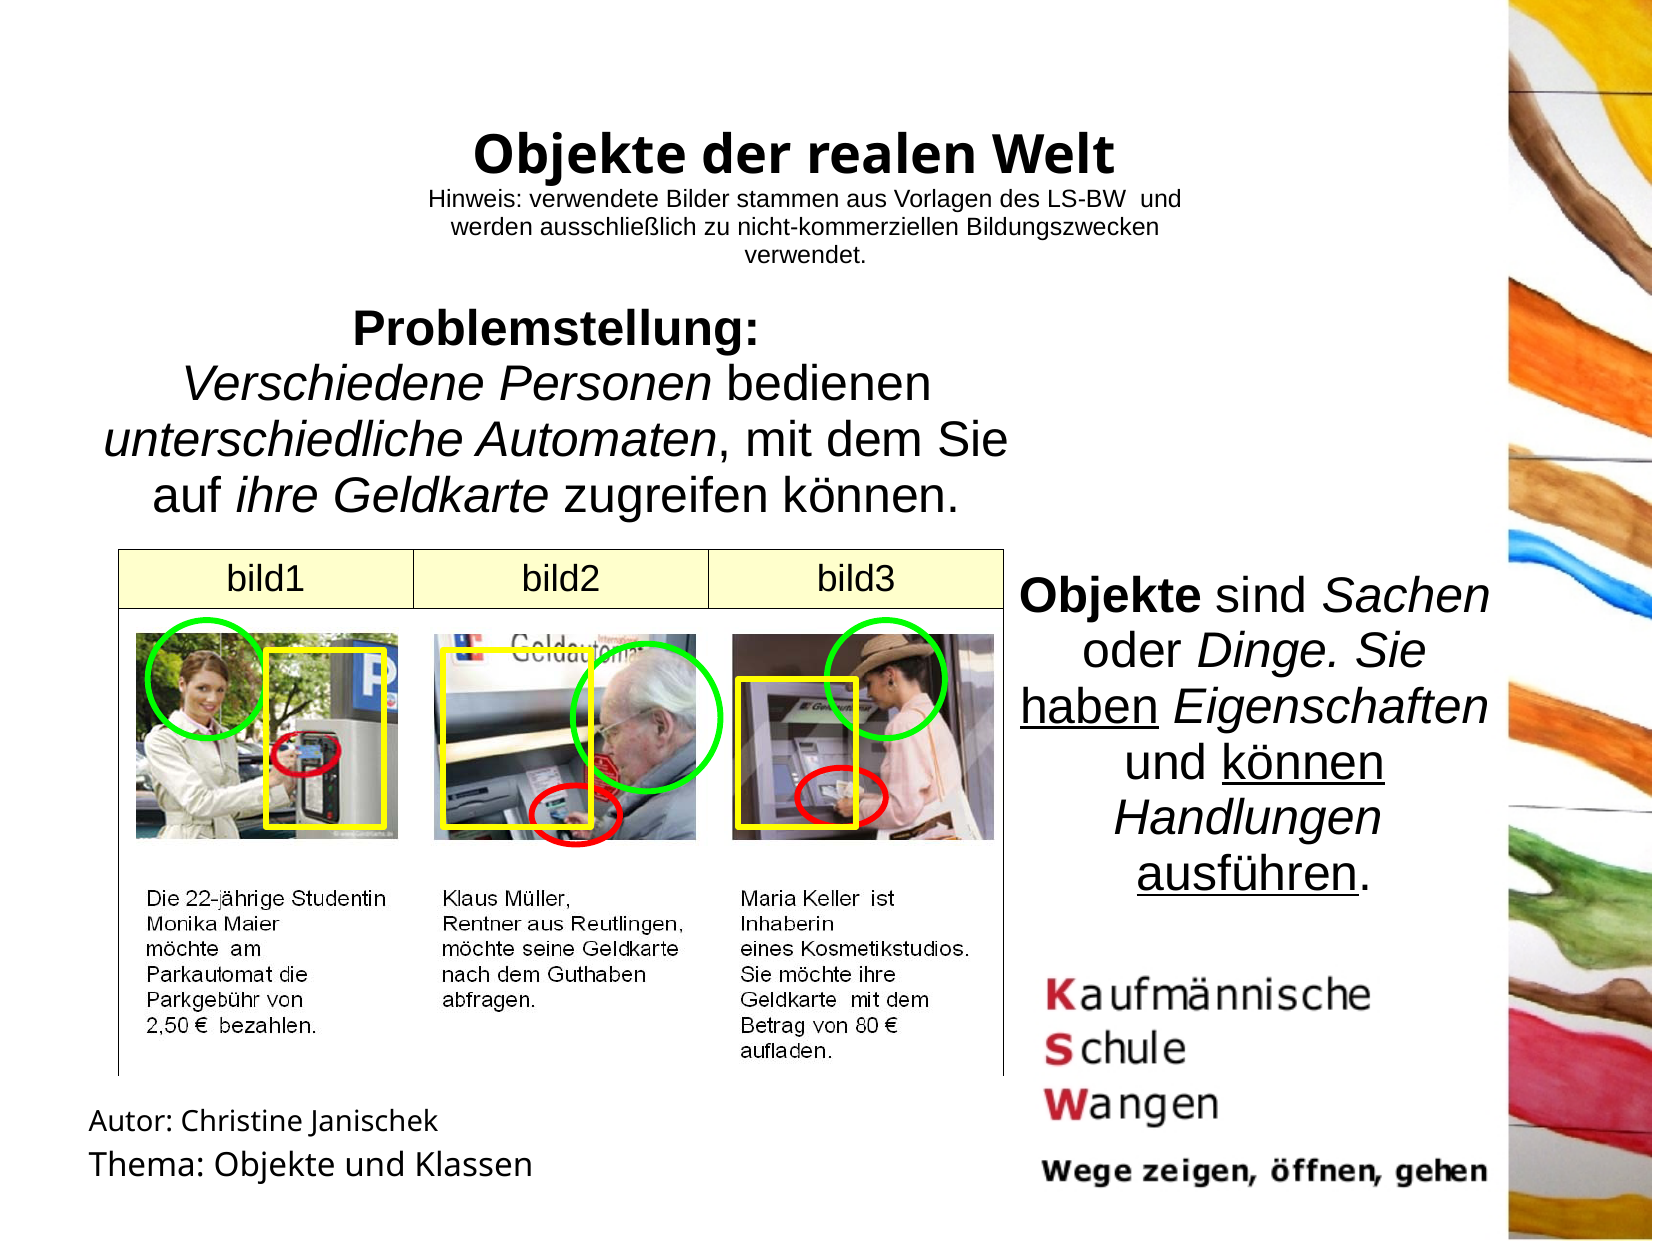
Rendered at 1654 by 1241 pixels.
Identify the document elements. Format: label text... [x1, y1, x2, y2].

title Objekte der realen Welt [82, 56, 1506, 250]
text_box bild3 [708, 549, 1004, 609]
picture [1033, 0, 1652, 1241]
text_box Objekte sind Sachen oder Dinge. Sie haben Eigenschaften und können Handlungen ausführen. [1003, 559, 1506, 911]
text_box Problemstellung: Verschiedene Personen bedienen unterschiedliche Automaten, mit dem Sie auf ihre Geldkarte zugreifen können. [88, 292, 1063, 532]
picture [118, 609, 1004, 1076]
text_box Hinweis: verwendete Bilder stammen aus Vorlagen des LS-BW und werden ausschließlich zu nicht-kommerziellen Bildungszwecken verwendet. [413, 177, 1241, 277]
text_box bild2 [413, 549, 708, 609]
text_box bild1 [118, 549, 413, 609]
